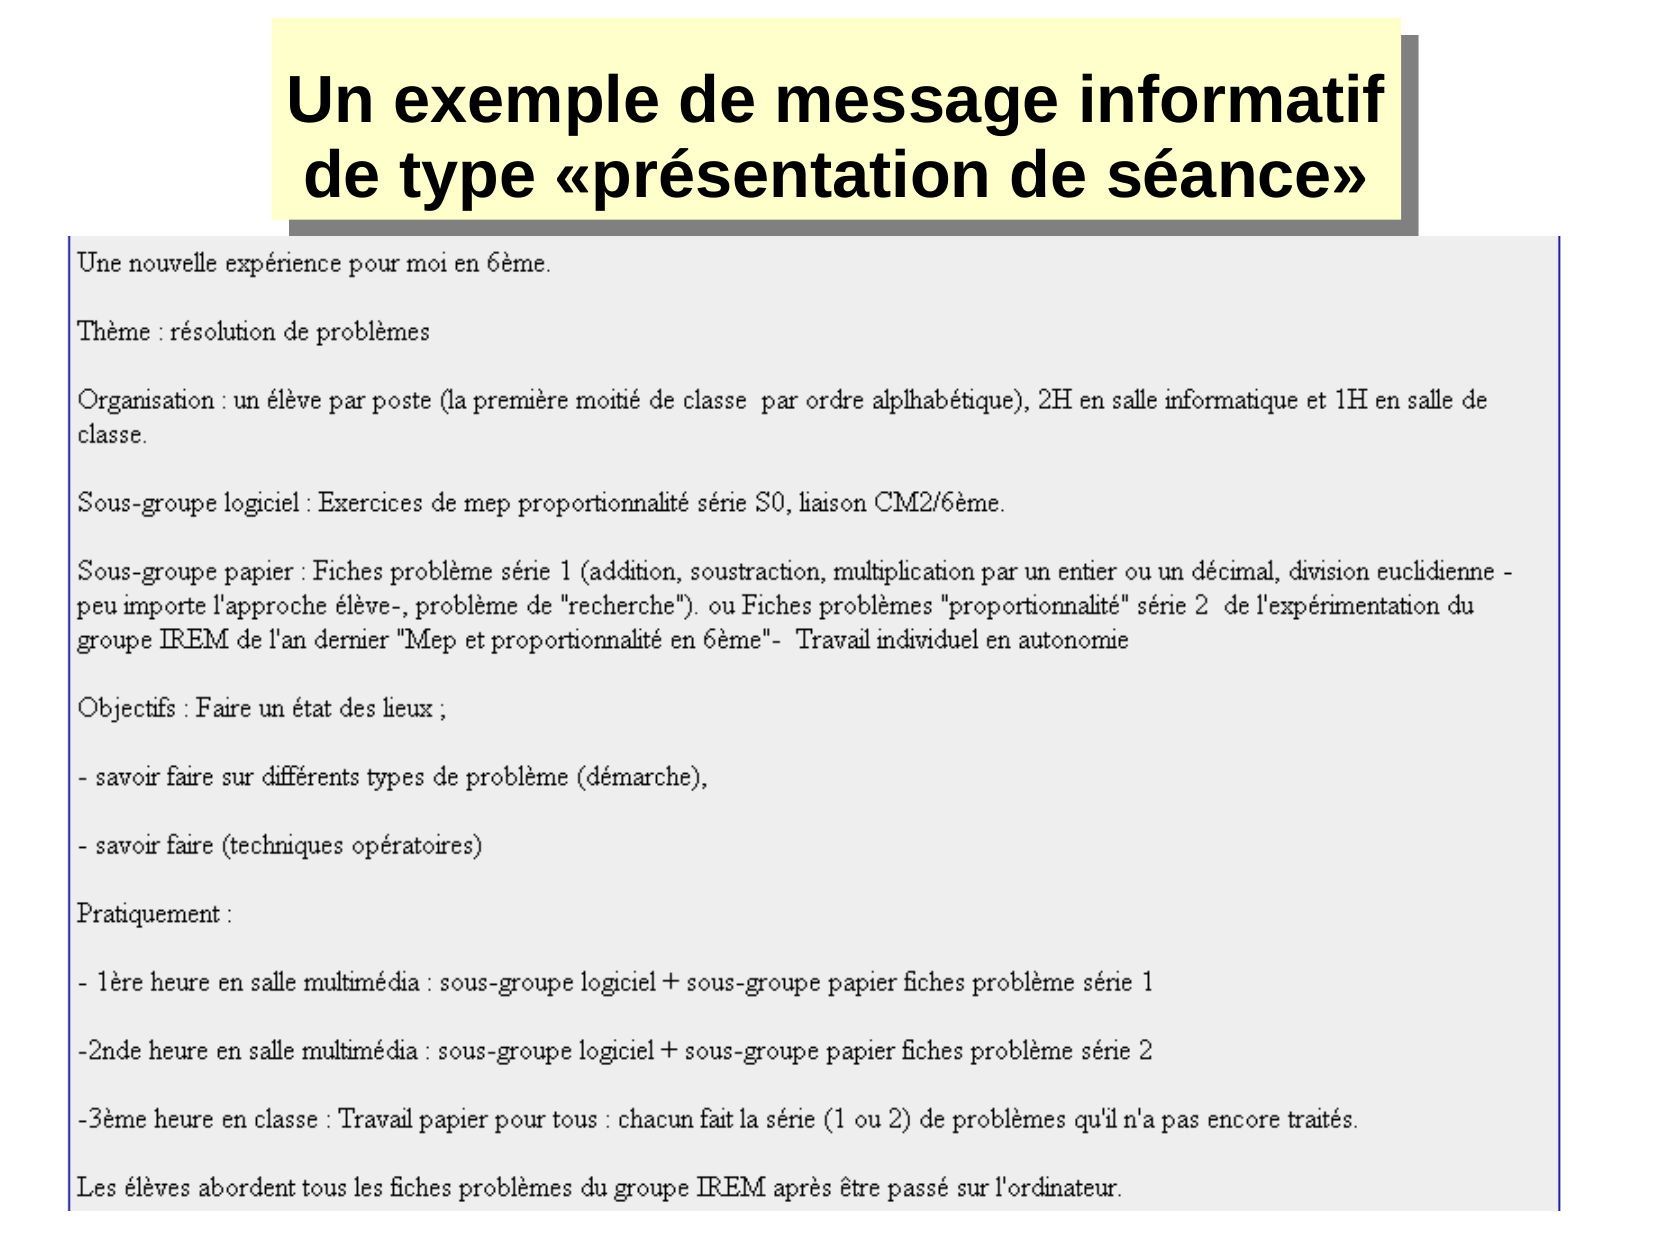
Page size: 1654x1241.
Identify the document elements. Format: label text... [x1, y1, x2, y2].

picture [56, 236, 1575, 1211]
text_box Un exemple de message informatif de type «présentation de séance» [271, 17, 1402, 183]
